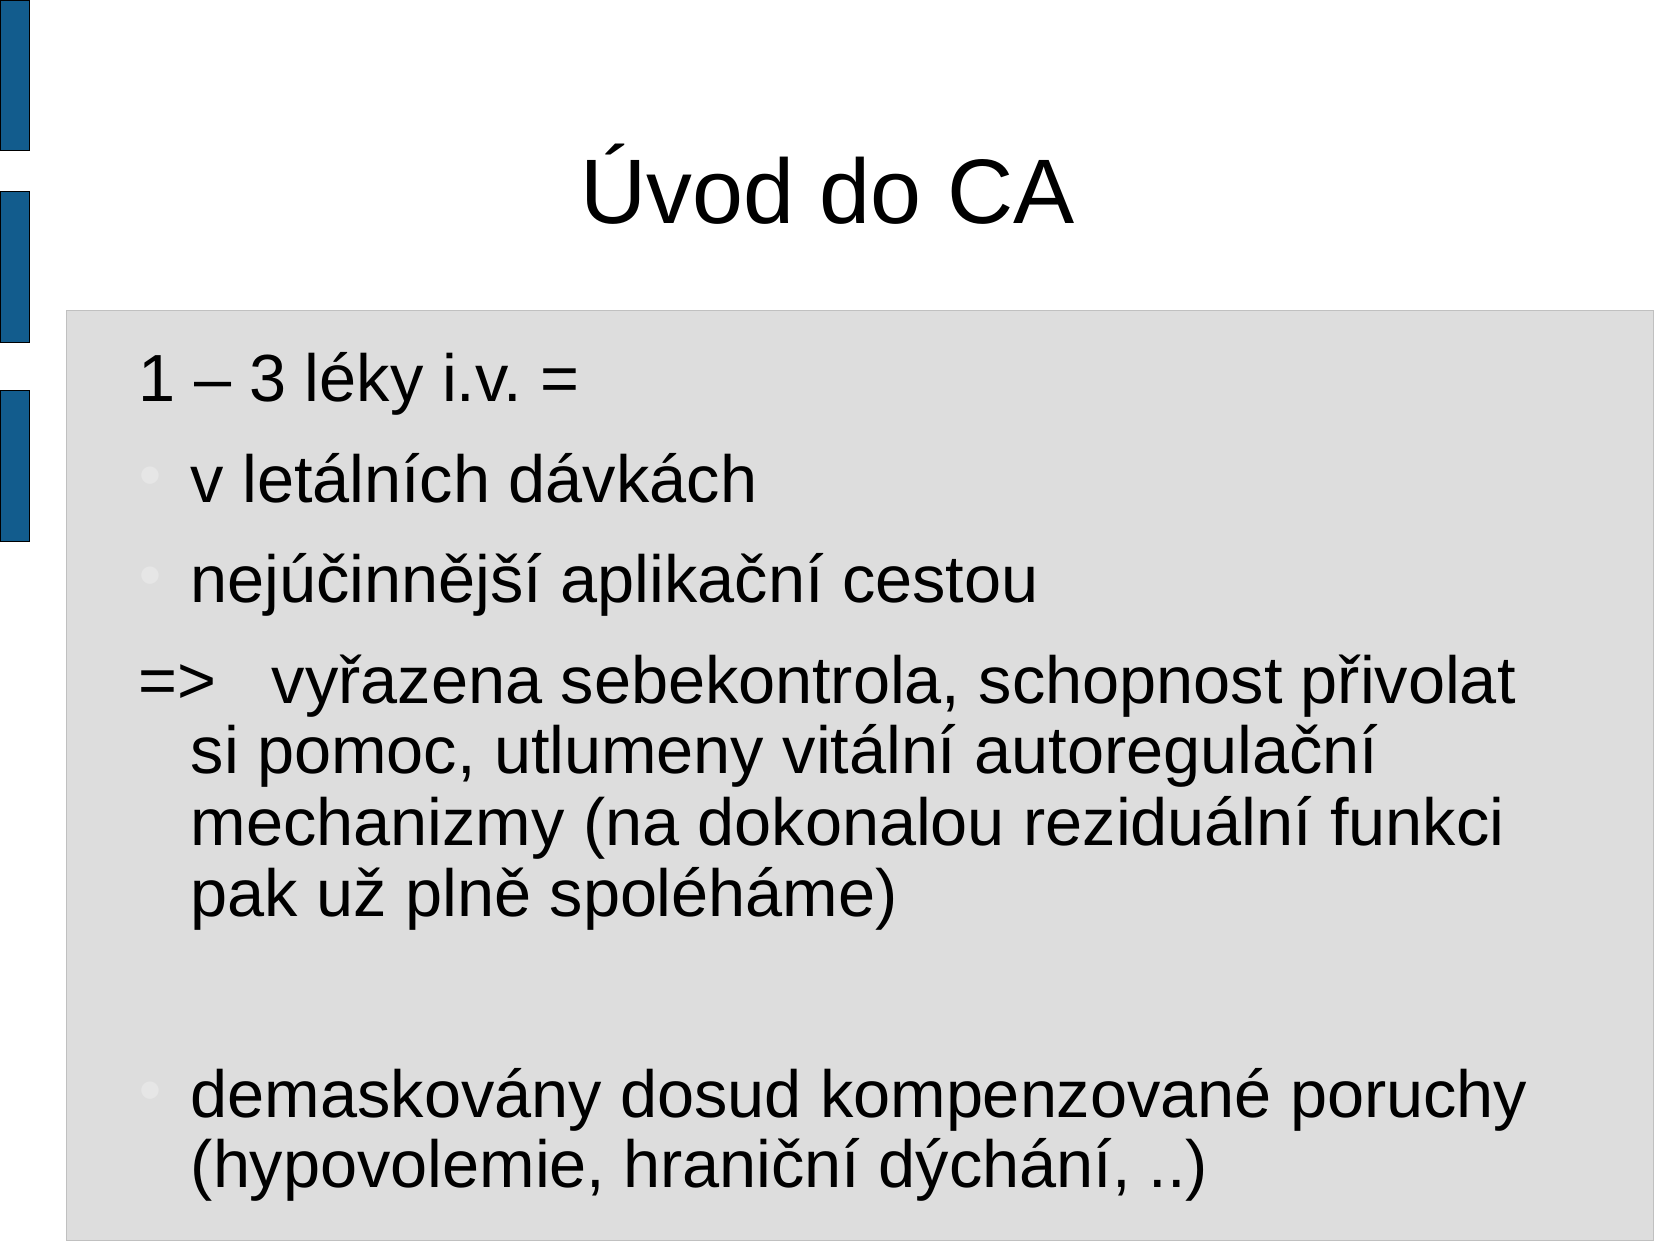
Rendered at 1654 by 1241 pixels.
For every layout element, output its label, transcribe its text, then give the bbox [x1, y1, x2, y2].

title Úvod do CA [121, 91, 1534, 299]
list 1 – 3 léky i.v. = v letálních dávkách nejúčinnější aplikační cestou => vyřazena sebekontrola, schopnost přivolat si pomoc, utlumeny vitální autoregulační mechanizmy (na dokonalou reziduální funkci pak už plně spoléháme) demaskovány dosud kompenzované poruchy (hypovolemie, hraniční dýchání, ..) [121, 344, 1534, 1207]
